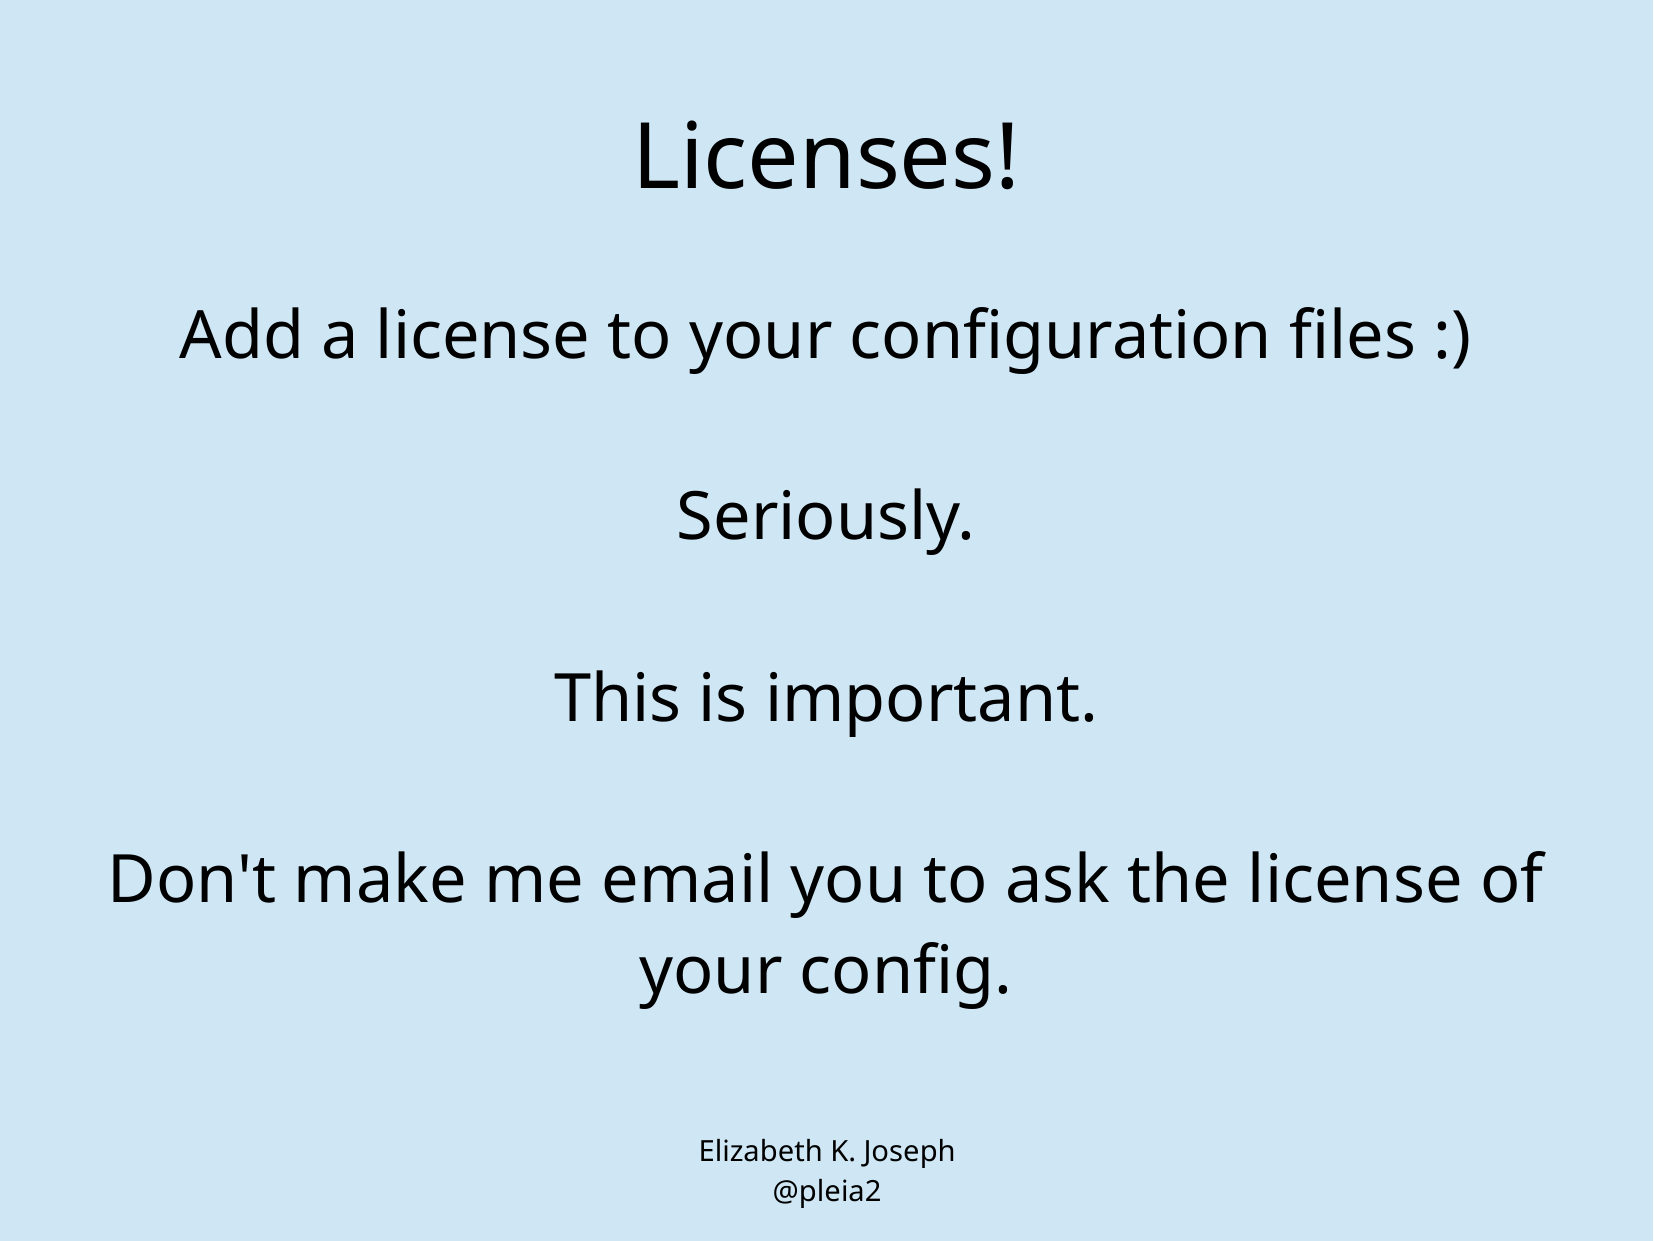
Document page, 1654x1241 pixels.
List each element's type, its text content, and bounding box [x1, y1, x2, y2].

subtitle Add a license to your configuration files :) Seriously. This is important. Don't make me email you to ask the license of your config. [82, 290, 1571, 1010]
title Licenses! [82, 49, 1571, 257]
